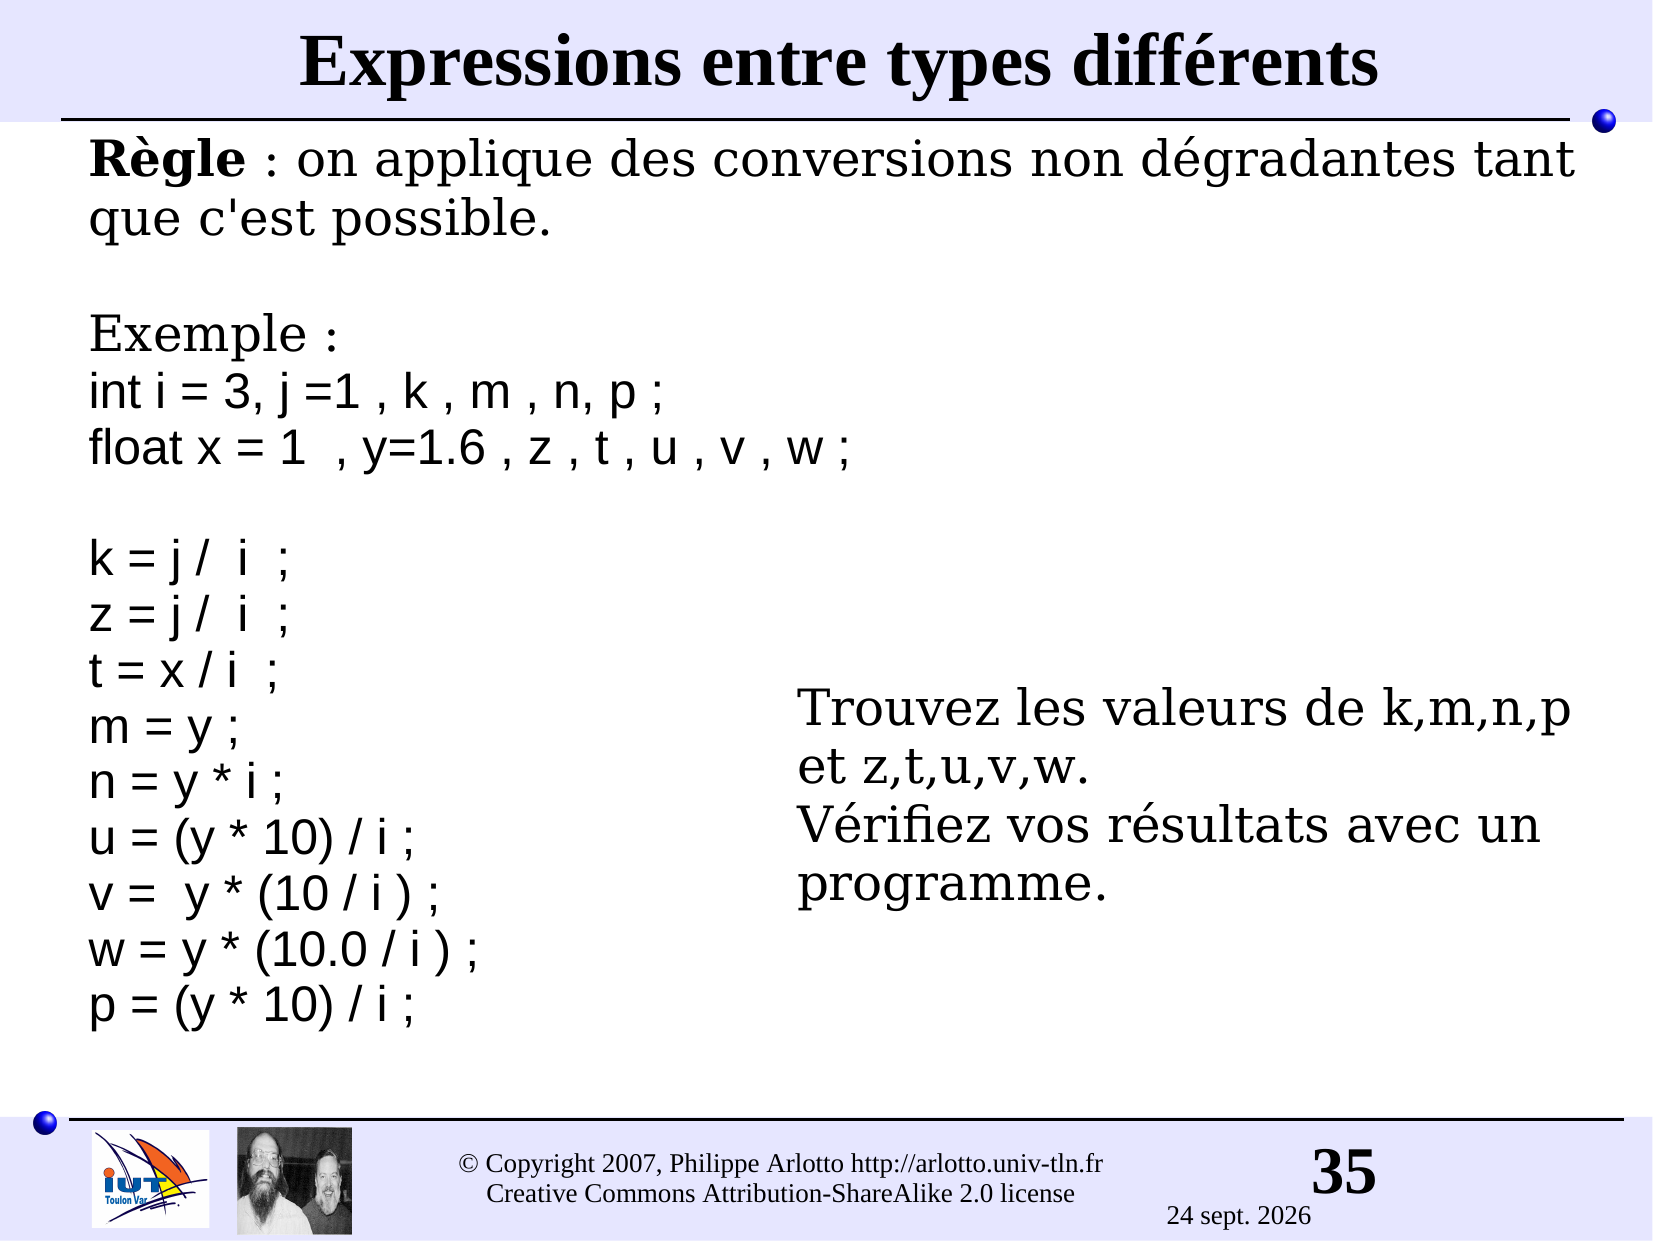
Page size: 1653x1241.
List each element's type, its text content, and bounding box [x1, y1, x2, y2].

text_box Trouvez les valeurs de k,m,n,p et z,t,u,v,w. Vérifiez vos résultats avec un programme. [797, 679, 1574, 913]
picture [237, 1127, 352, 1235]
title Expressions entre types différents [95, 11, 1585, 110]
text_box Règle : on applique des conversions non dégradantes tant que c'est possible. Exemple : int i = 3, j =1 , k , m , n, p ; float x = 1 , y=1.6 , z , t , u , v , w ; k = j / i ; z = j / i ; t = x / i ; m = y ; n = y * i ; u = (y * 10) / i ; v = y * (10 / i ) ; w = y * (10.0 / i ) ; p = (y * 10) / i ; [88, 129, 1577, 1033]
